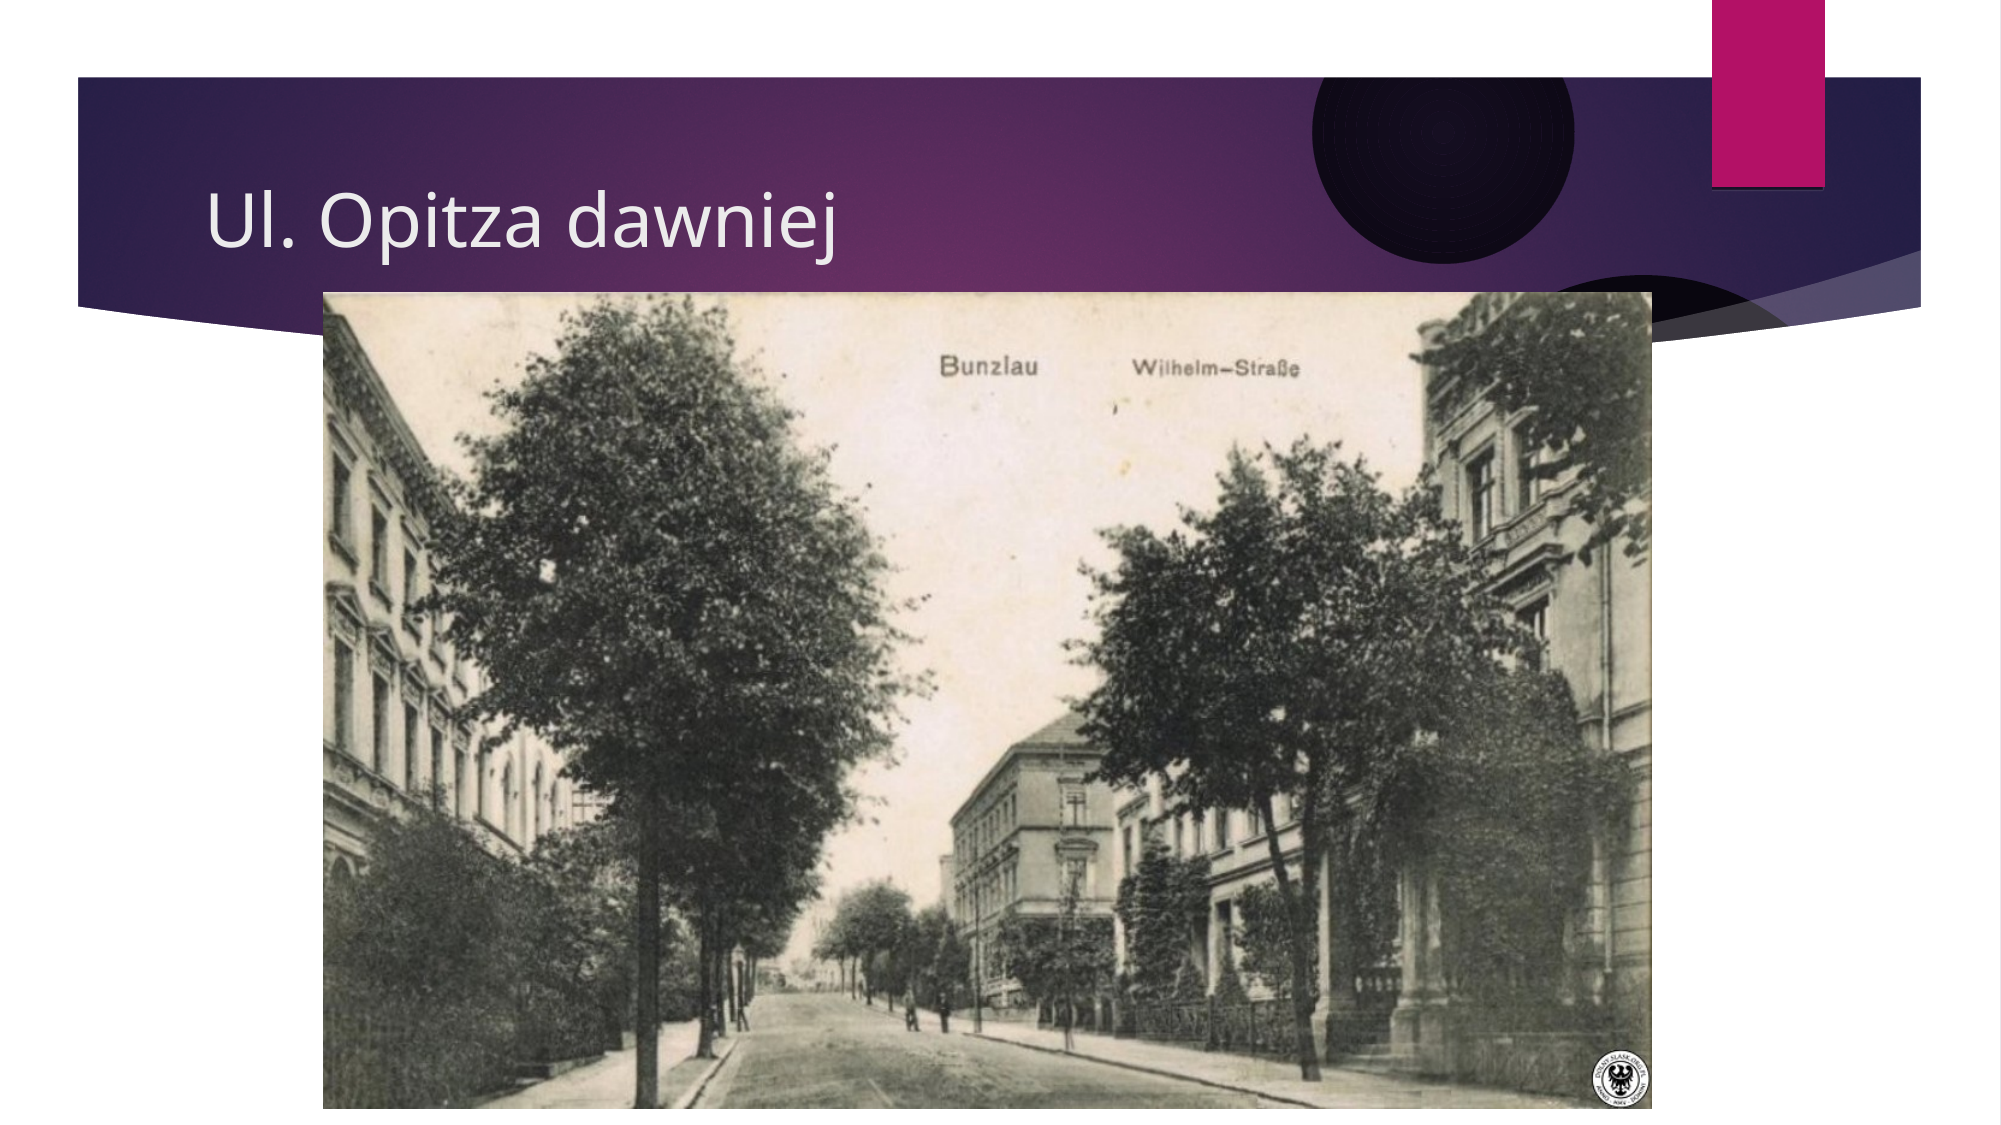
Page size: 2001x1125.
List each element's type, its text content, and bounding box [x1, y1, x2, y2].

picture [323, 292, 1652, 1109]
title Ul. Opitza dawniej [189, 159, 1627, 276]
